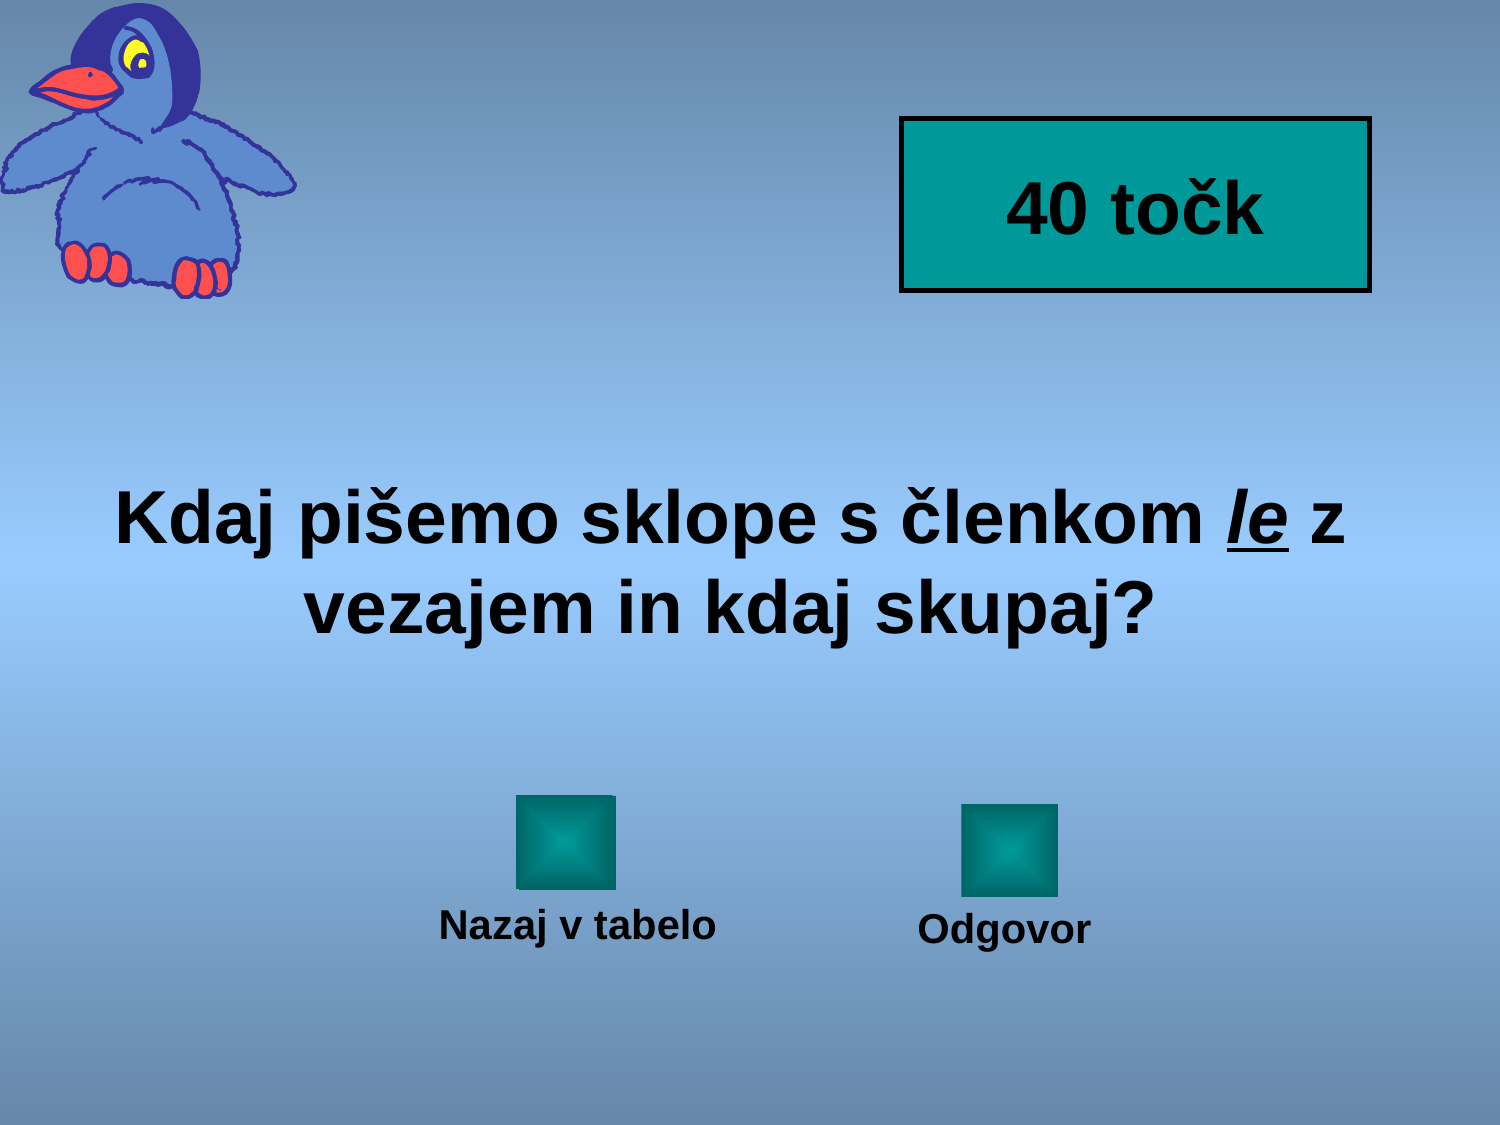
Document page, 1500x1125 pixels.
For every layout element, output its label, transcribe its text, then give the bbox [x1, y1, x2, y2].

title Kdaj pišemo sklope s členkom le z vezajem in kdaj skupaj? [58, 376, 1403, 742]
text_box Nazaj v tabelo [403, 890, 752, 956]
text_box [961, 804, 1058, 897]
text_box Odgovor [859, 894, 1150, 959]
text_box [516, 795, 616, 890]
text_box 40 točk [901, 118, 1370, 291]
